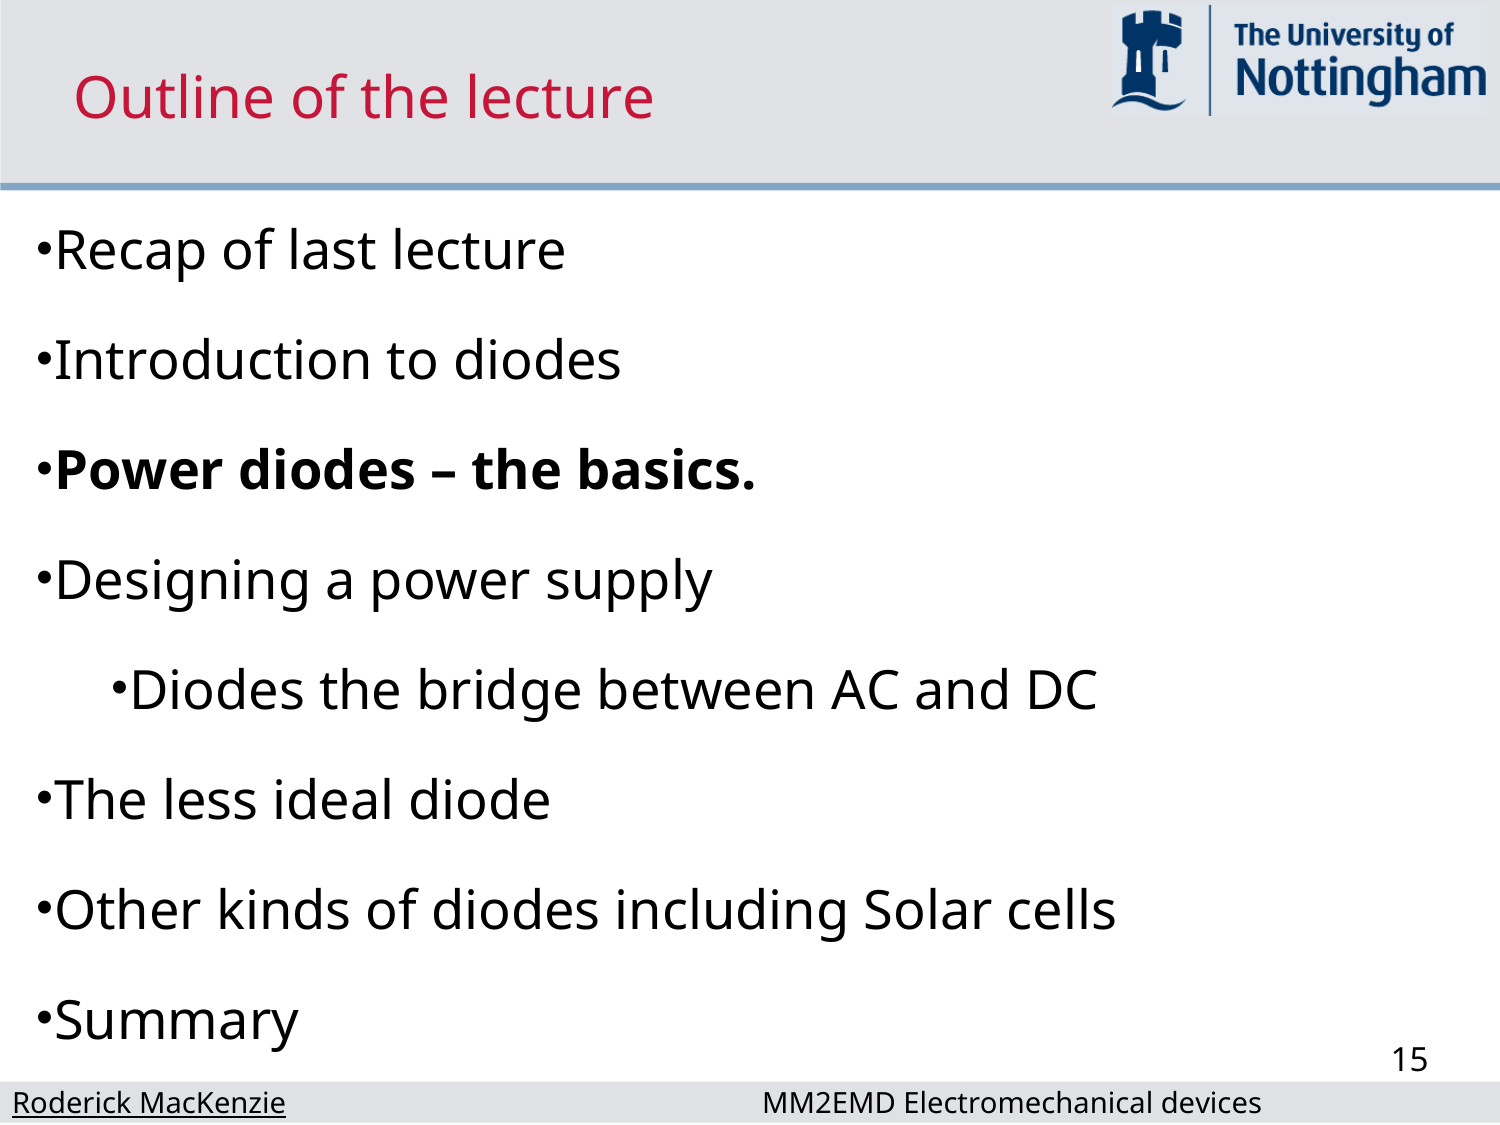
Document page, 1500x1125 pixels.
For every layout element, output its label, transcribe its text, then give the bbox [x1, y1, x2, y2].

text_box Recap of last lecture Introduction to diodes Power diodes – the basics. Designing a power supply Diodes the bridge between AC and DC The less ideal diode Other kinds of diodes including Solar cells Summary [20, 207, 1463, 1068]
picture [1111, 4, 1487, 116]
title Outline of the lecture [59, 43, 1297, 148]
text_box <number> [1375, 1030, 1500, 1101]
